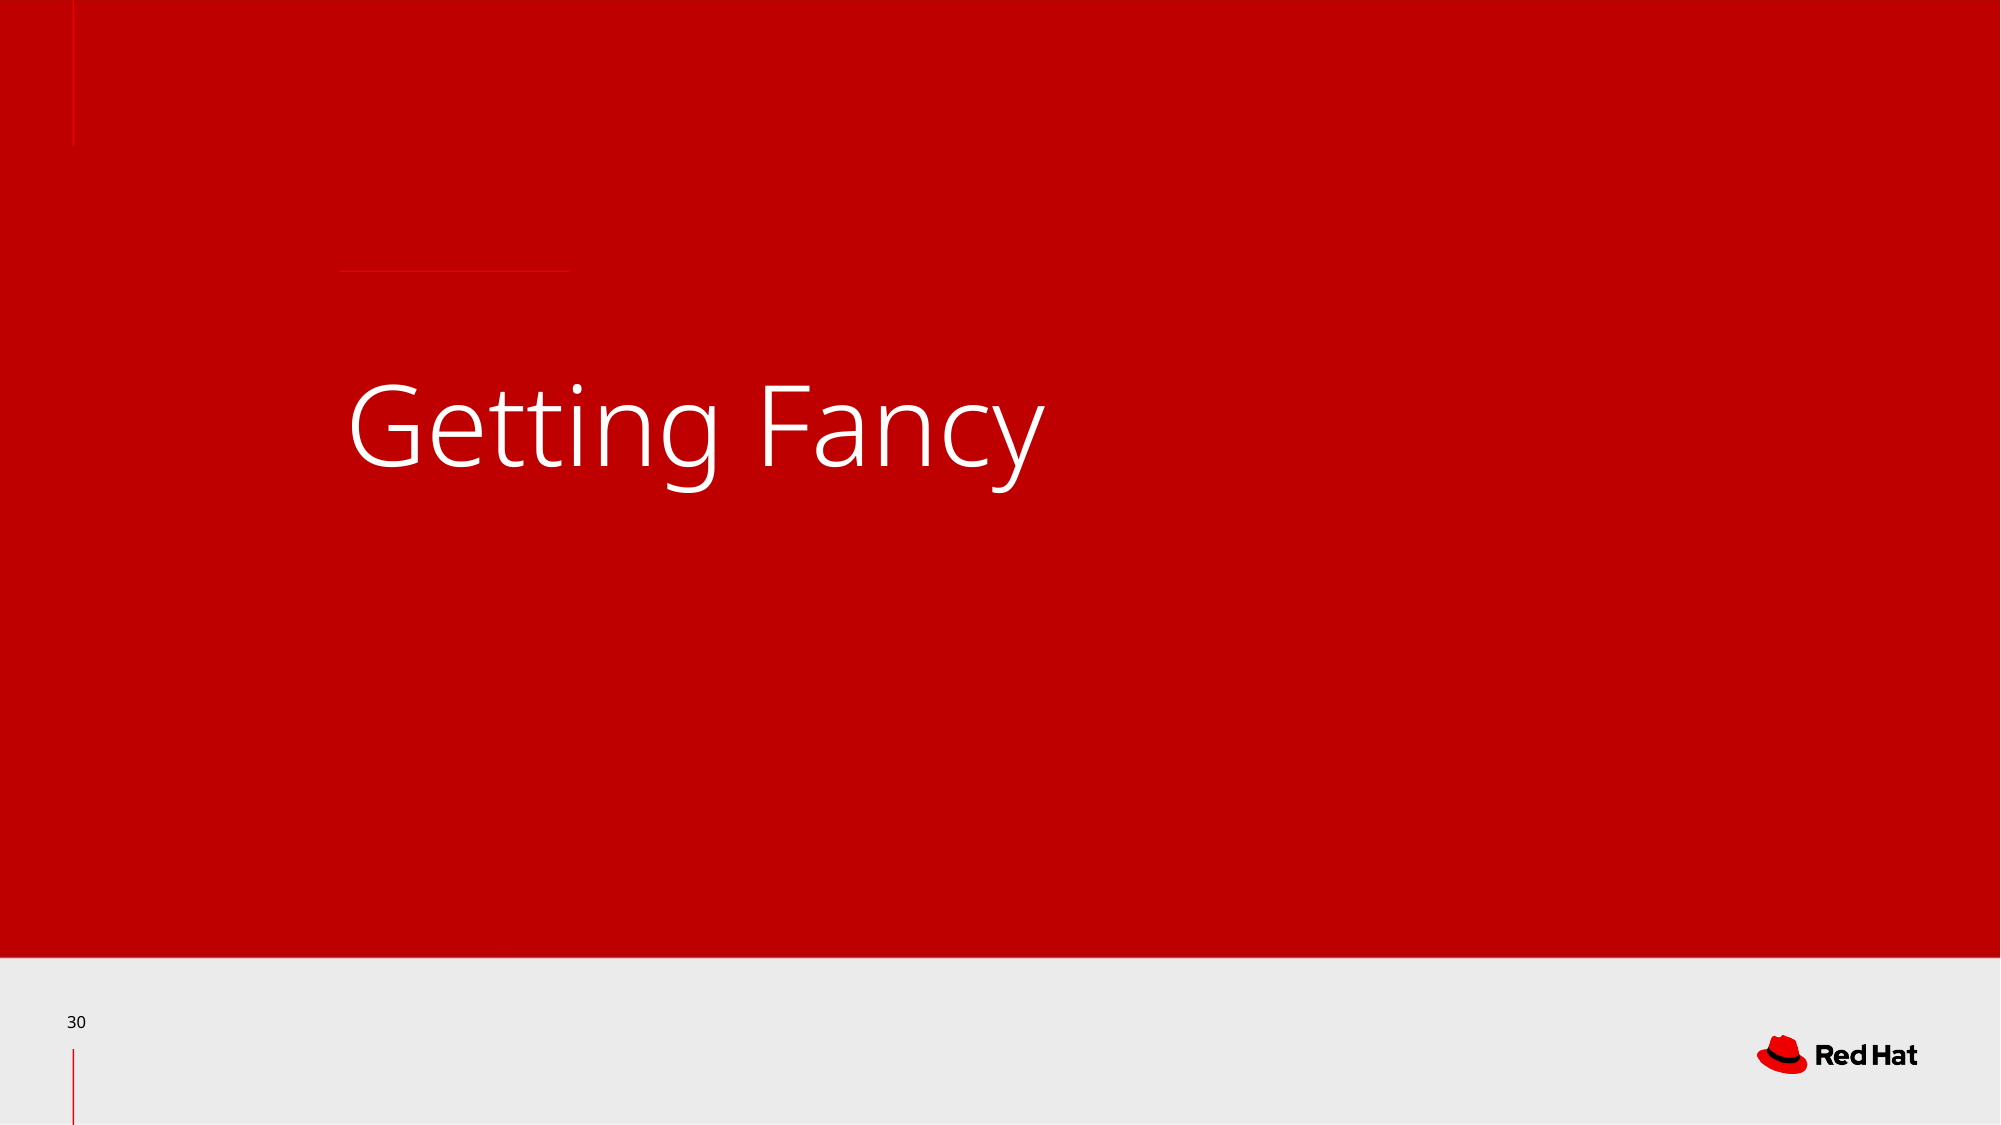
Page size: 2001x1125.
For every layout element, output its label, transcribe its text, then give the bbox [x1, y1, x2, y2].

picture [0, 0, 2001, 1125]
title Getting Fancy [345, 353, 1621, 826]
